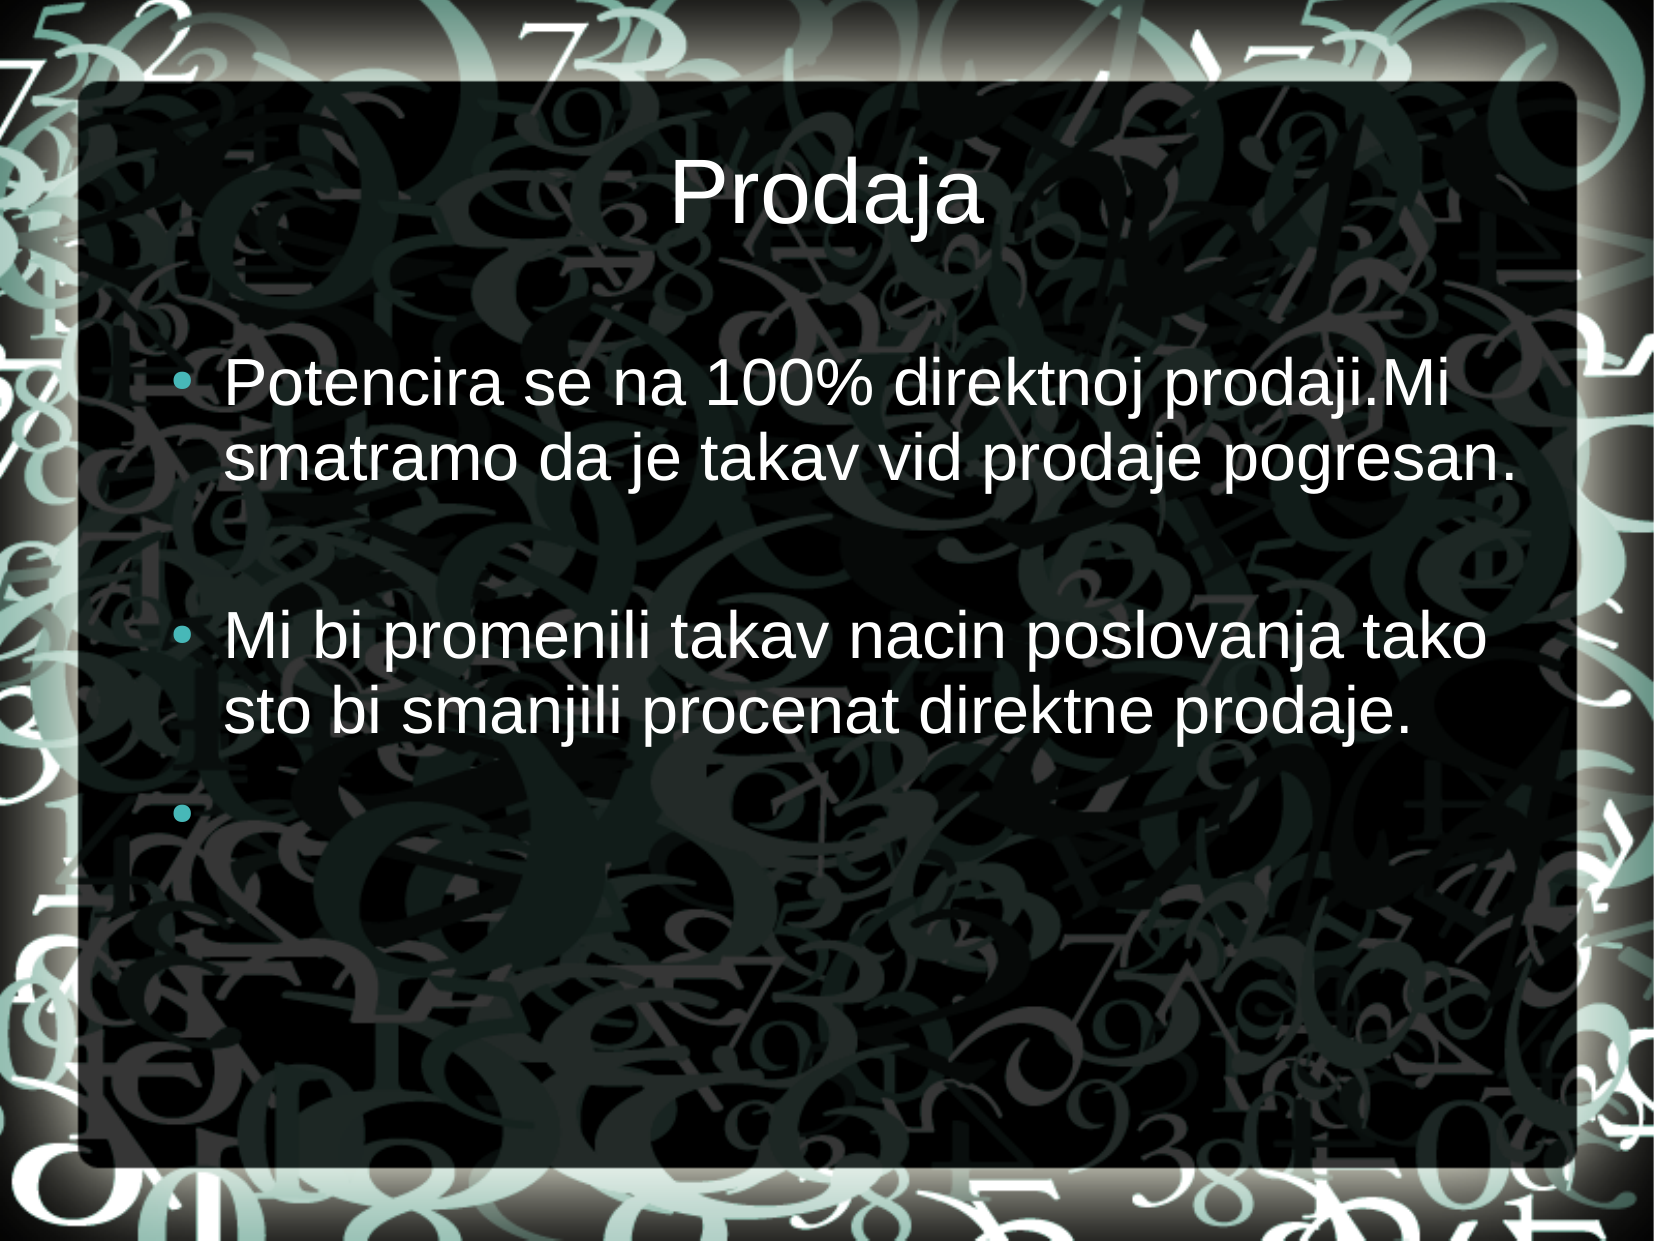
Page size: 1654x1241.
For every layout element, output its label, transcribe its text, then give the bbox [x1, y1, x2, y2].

picture [0, 0, 1654, 1241]
title Prodaja [82, 88, 1571, 296]
list Potencira se na 100% direktnoj prodaji.Mi smatramo da je takav vid prodaje pogresan. Mi bi promenili takav nacin poslovanja tako sto bi smanjili procenat direktne prodaje. [152, 344, 1534, 1127]
